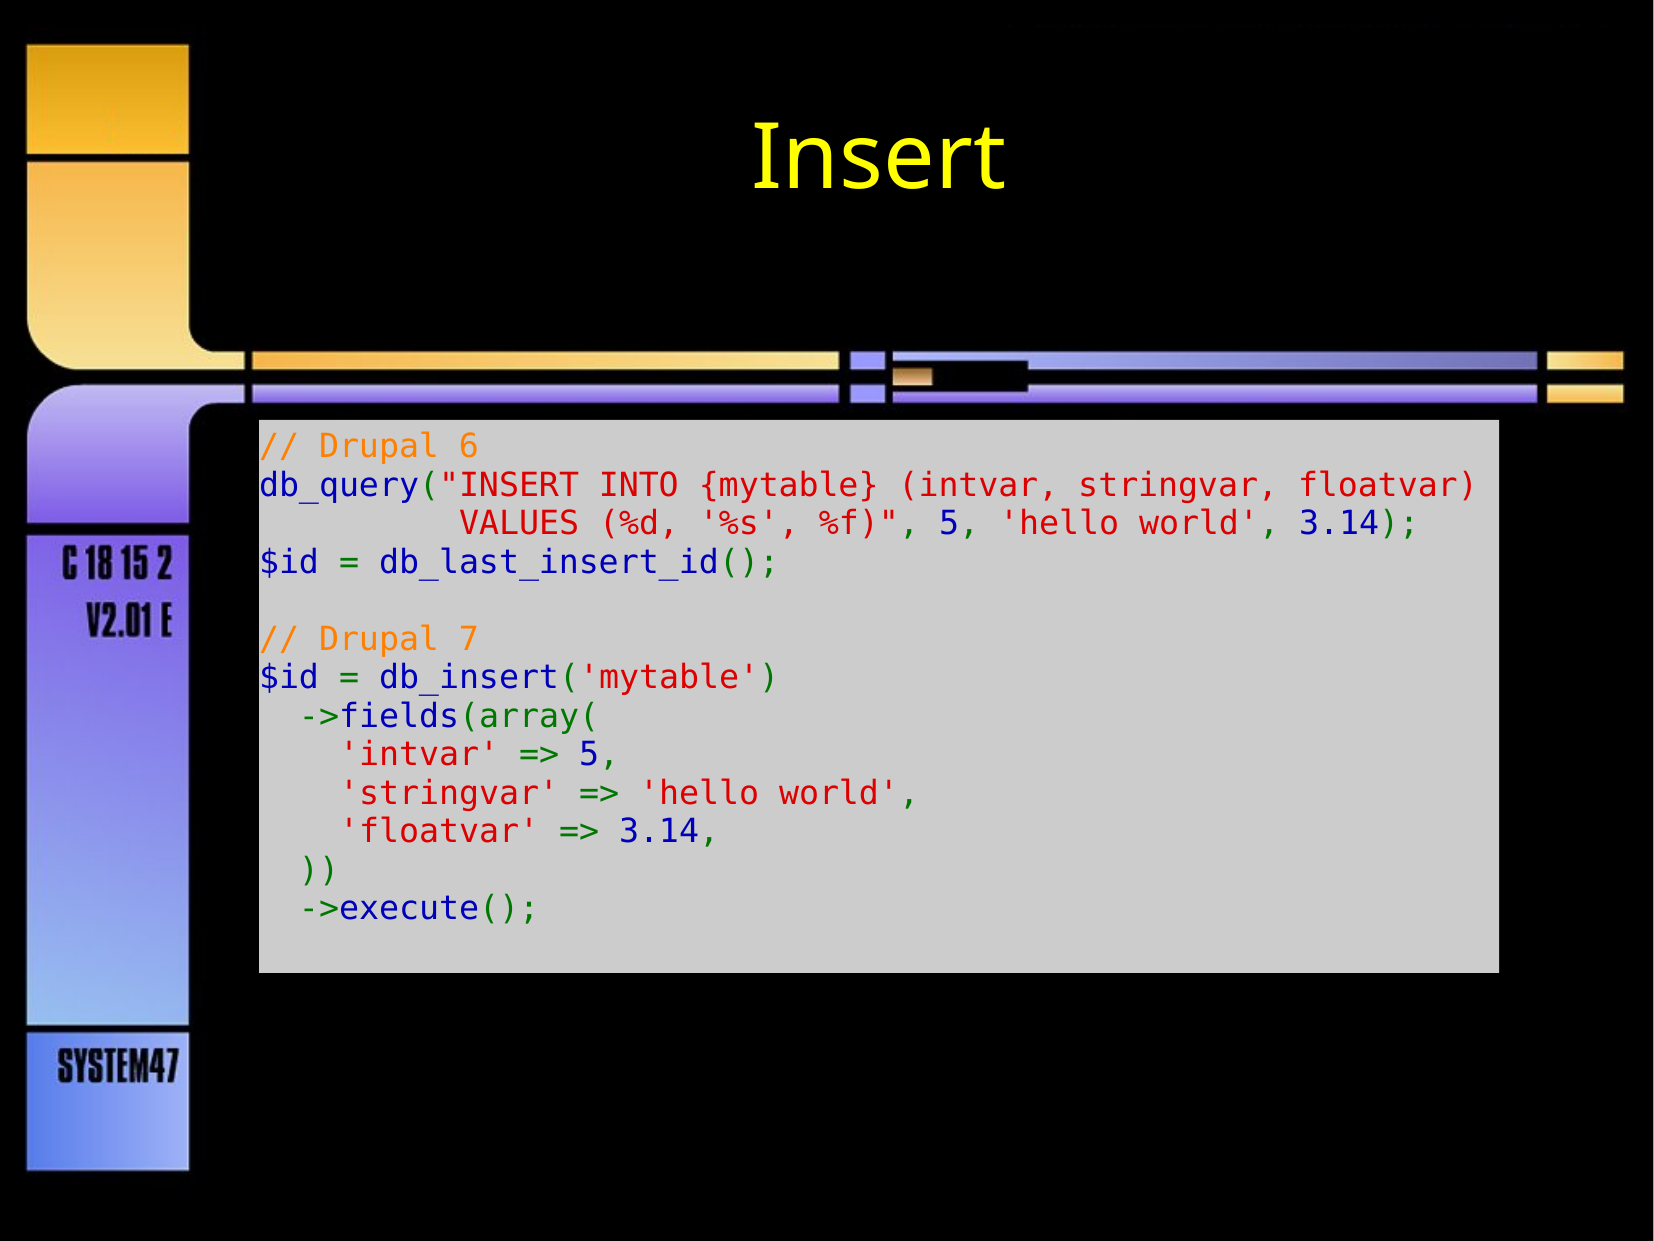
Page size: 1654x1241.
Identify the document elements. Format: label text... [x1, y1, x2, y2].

subtitle // Drupal 6 db_query("INSERT INTO {mytable} (intvar, stringvar, floatvar) VALUES (%d, '%s', %f)", 5, 'hello world', 3.14); $id = db_last_insert_id(); // Drupal 7 $id = db_insert('mytable') ->fields(array( 'intvar' => 5, 'stringvar' => 'hello world', 'floatvar' => 3.14, )) ->execute(); [259, 419, 1500, 973]
picture [0, 0, 1654, 1241]
title Insert [187, 49, 1571, 257]
